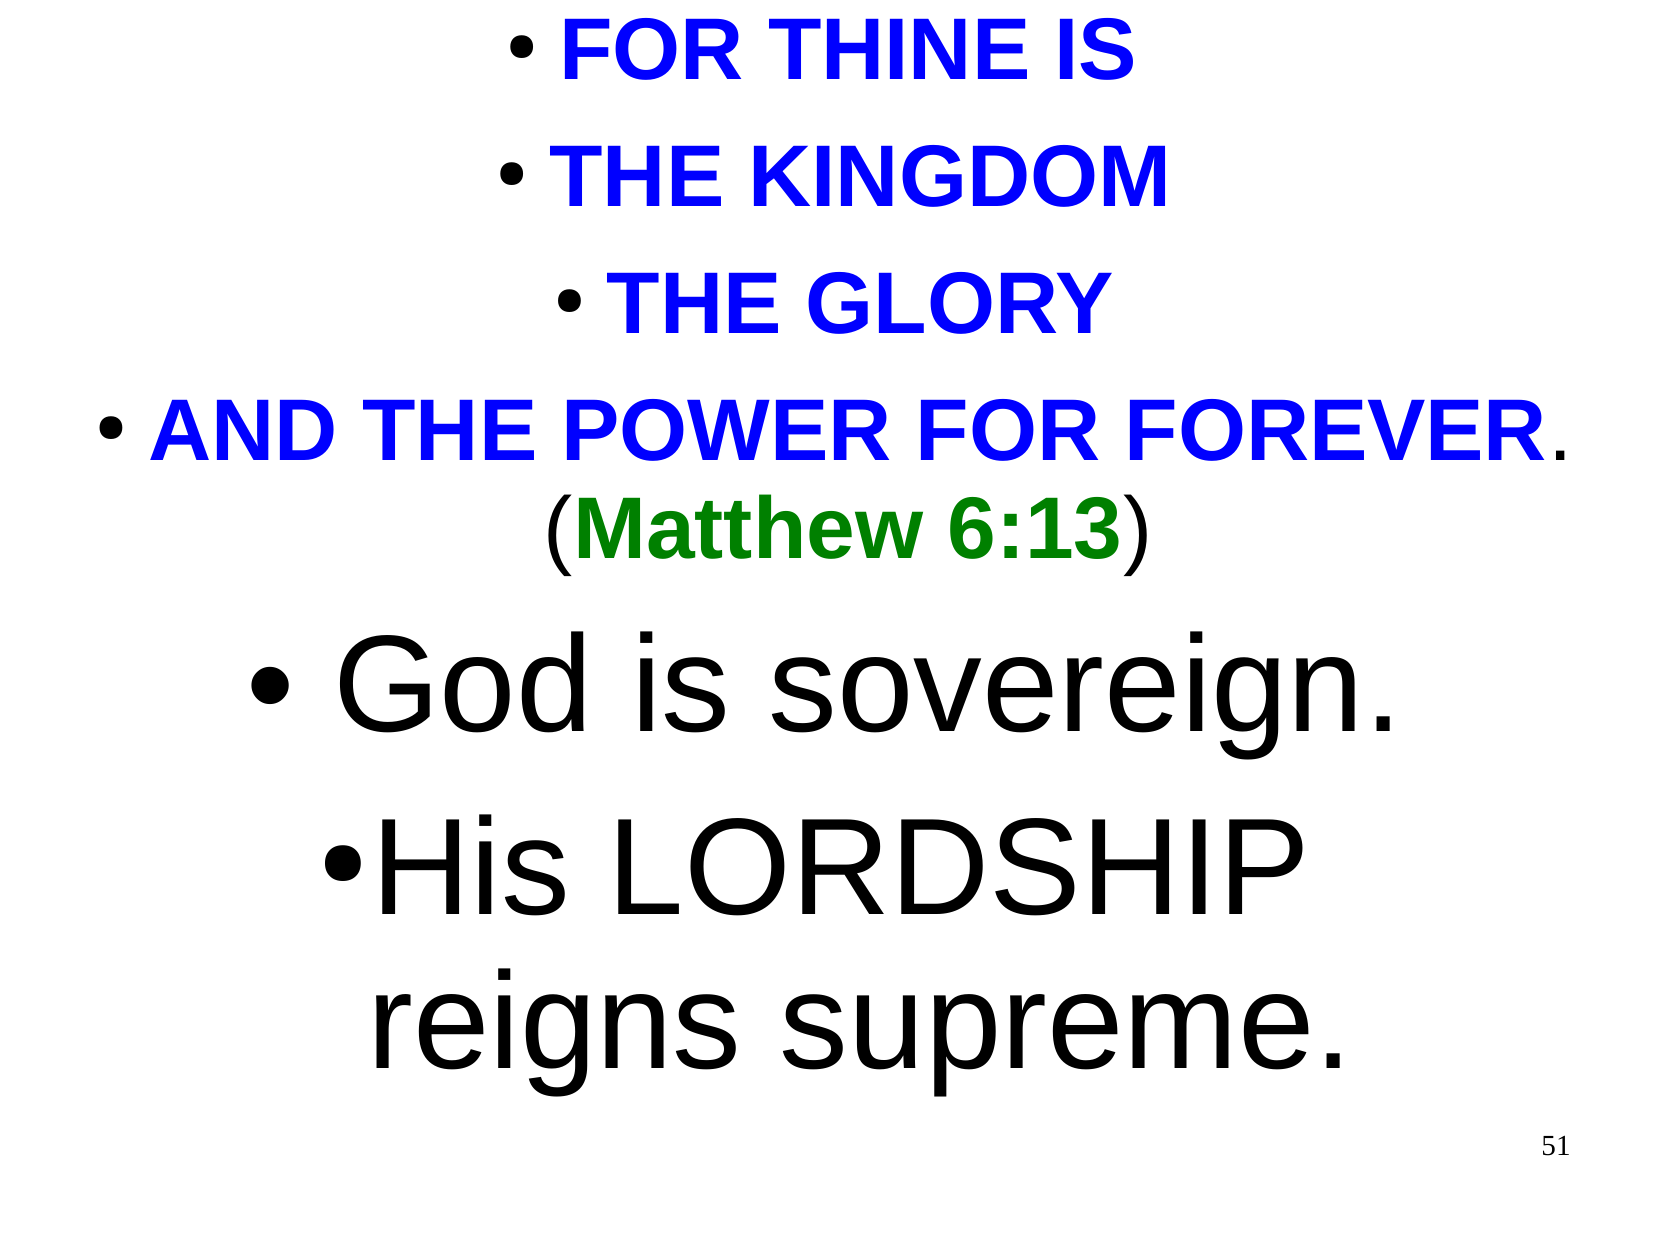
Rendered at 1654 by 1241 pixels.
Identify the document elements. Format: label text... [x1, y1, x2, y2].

list FOR THINE IS THE KINGDOM THE GLORY AND THE POWER FOR FOREVER. (Matthew 6:13) • God is sovereign. His LORDSHIP reigns supreme. [0, 0, 1651, 1238]
